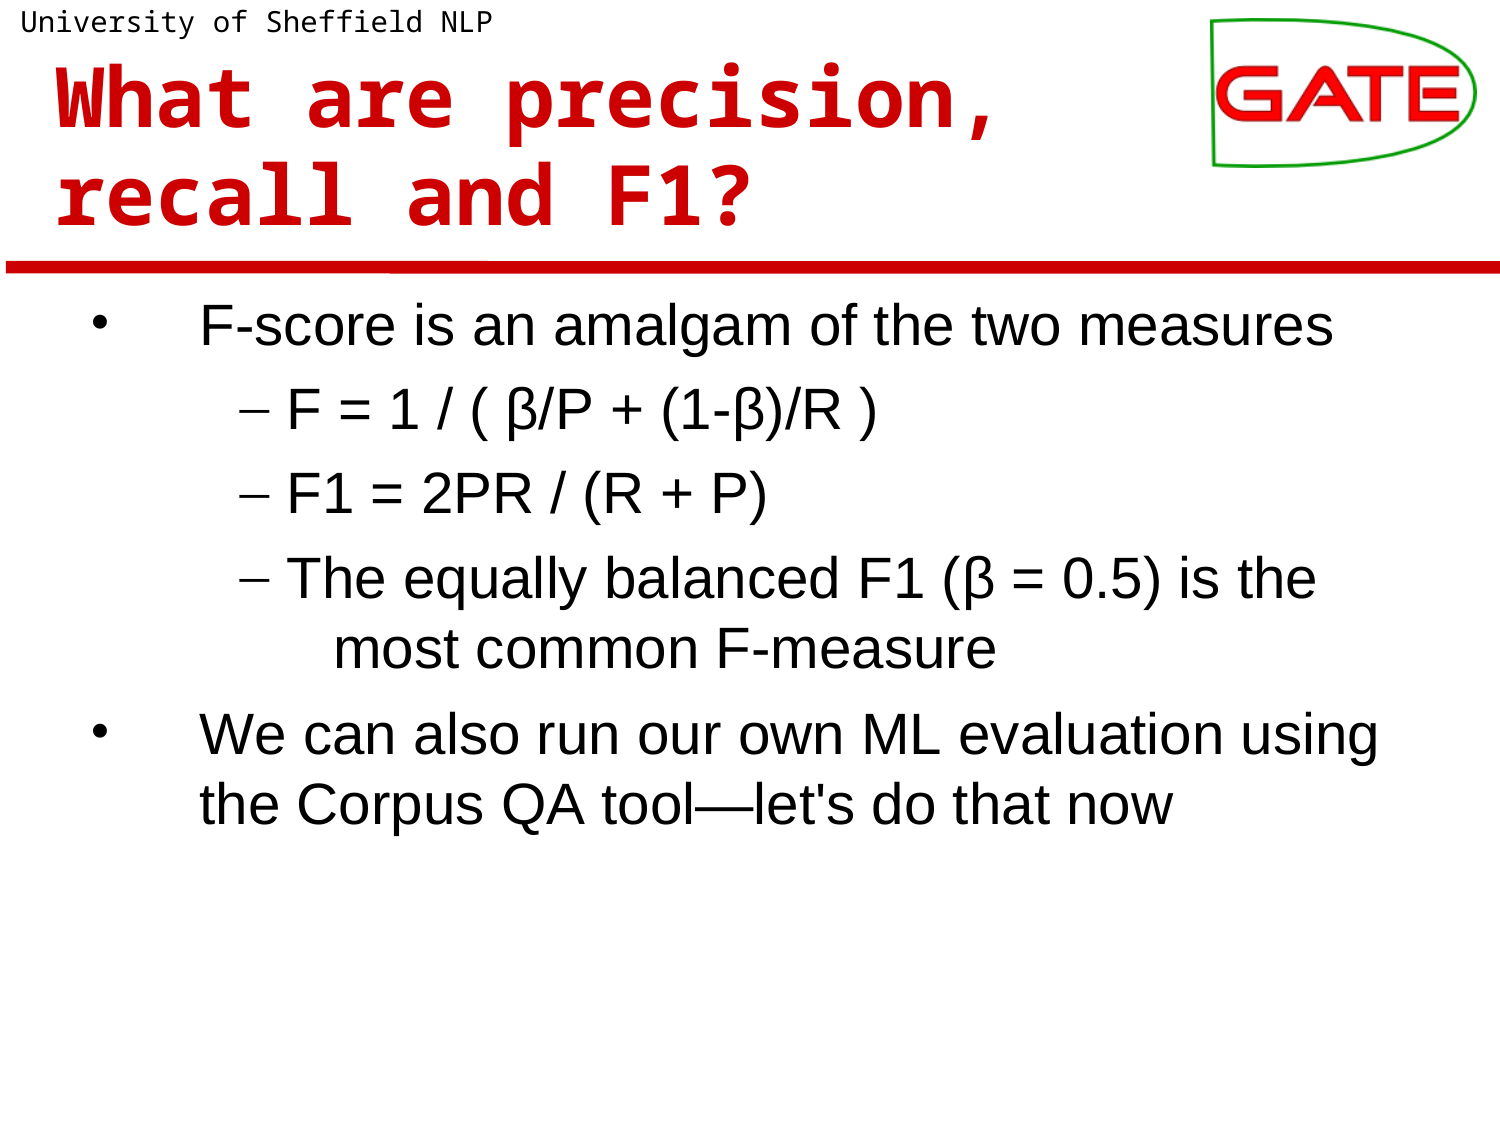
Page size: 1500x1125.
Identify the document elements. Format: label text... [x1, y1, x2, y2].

picture [1210, 18, 1477, 168]
title What are precision, recall and F1? [41, 37, 1391, 254]
list F-score is an amalgam of the two measures F = 1 / ( β/P + (1-β)/R ) F1 = 2PR / (R + P) The equally balanced F1 (β = 0.5) is the most common F-measure We can also run our own ML evaluation using the Corpus QA tool—let's do that now [75, 279, 1425, 1022]
